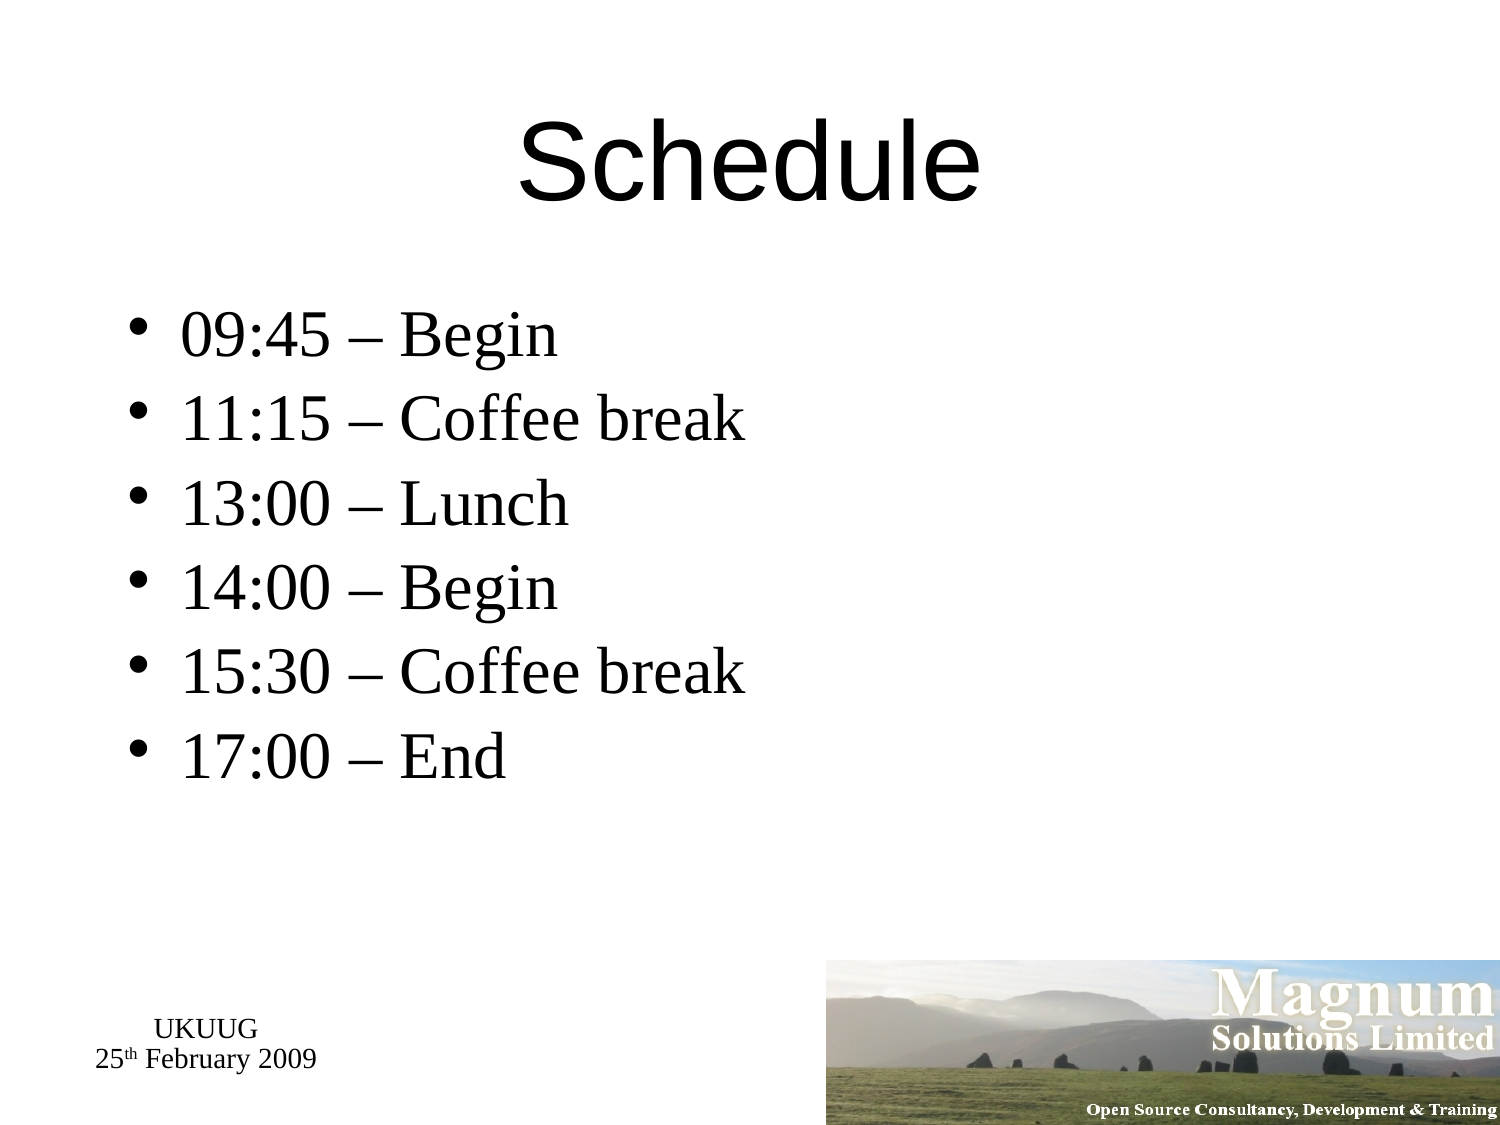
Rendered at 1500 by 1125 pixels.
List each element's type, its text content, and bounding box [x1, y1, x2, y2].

list 09:45 – Begin 11:15 – Coffee break 13:00 – Lunch 14:00 – Begin 15:30 – Coffee break 17:00 – End [110, 312, 1391, 1006]
title Schedule [110, 26, 1391, 296]
picture [826, 960, 1500, 1125]
